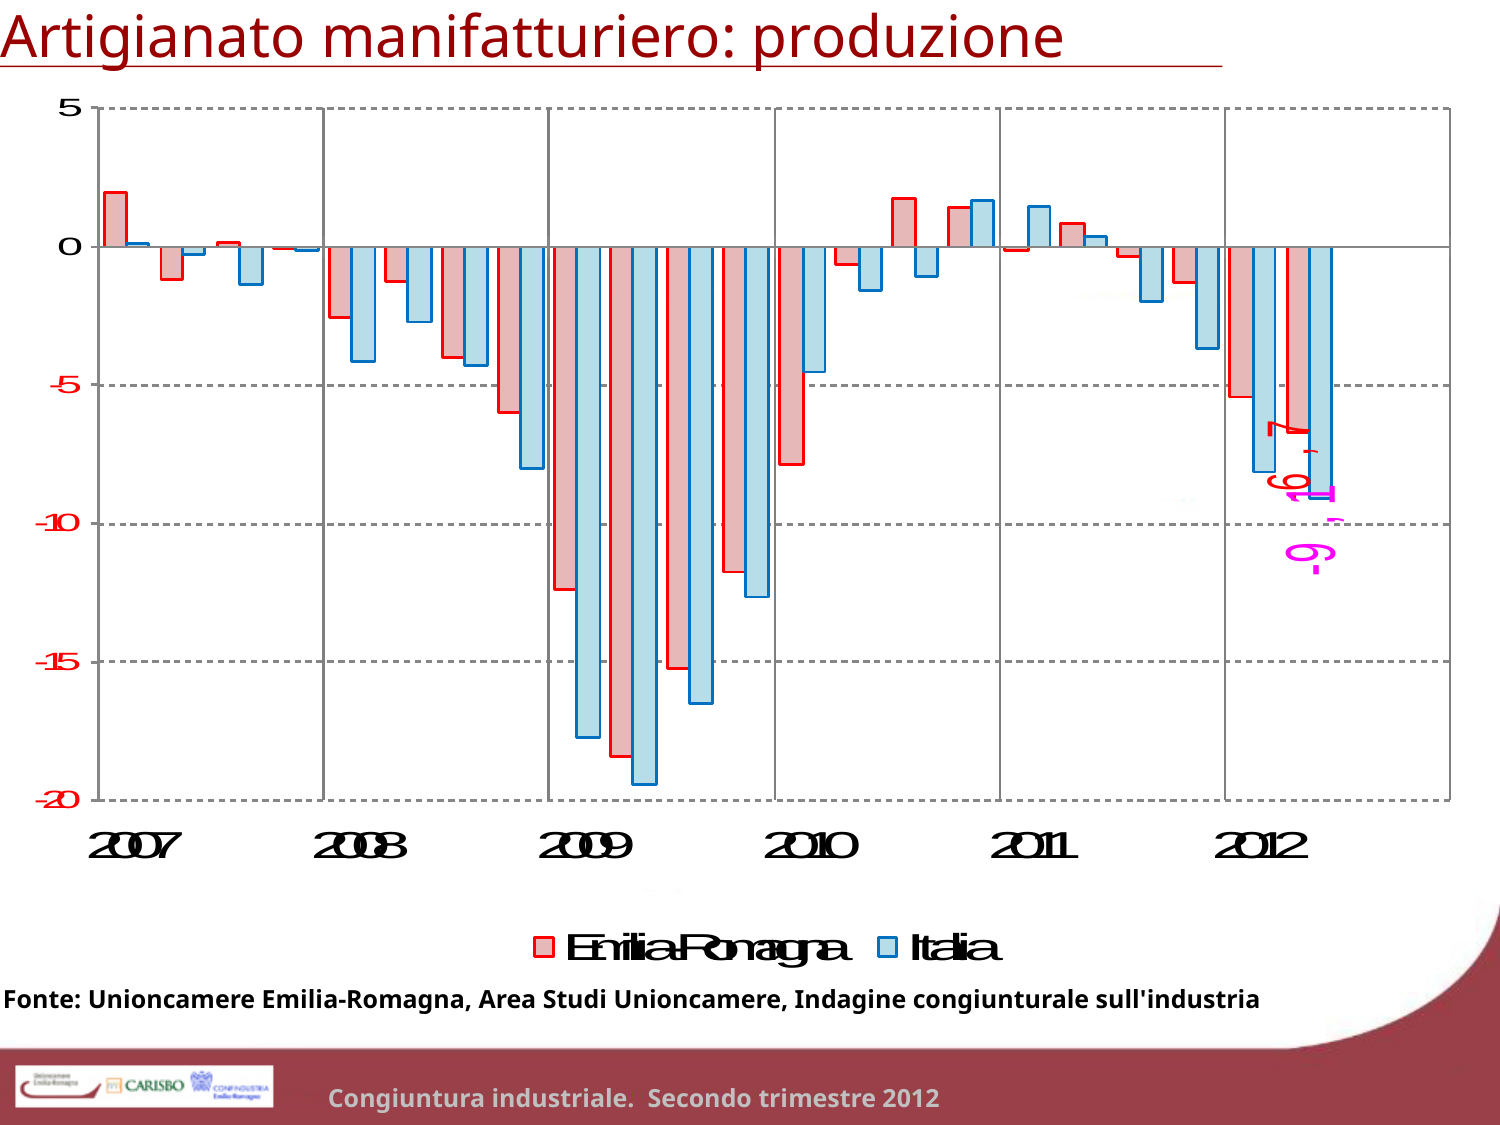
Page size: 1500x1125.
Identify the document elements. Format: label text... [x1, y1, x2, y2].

text_box Congiuntura industriale. Secondo trimestre 2012 [312, 1054, 1376, 1121]
picture [25, 90, 1475, 978]
title Artigianato manifatturiero: produzione [0, 0, 1276, 79]
text_box Fonte: Unioncamere Emilia-Romagna, Area Studi Unioncamere, Indagine congiunturale sull'industria [0, 976, 1459, 1022]
